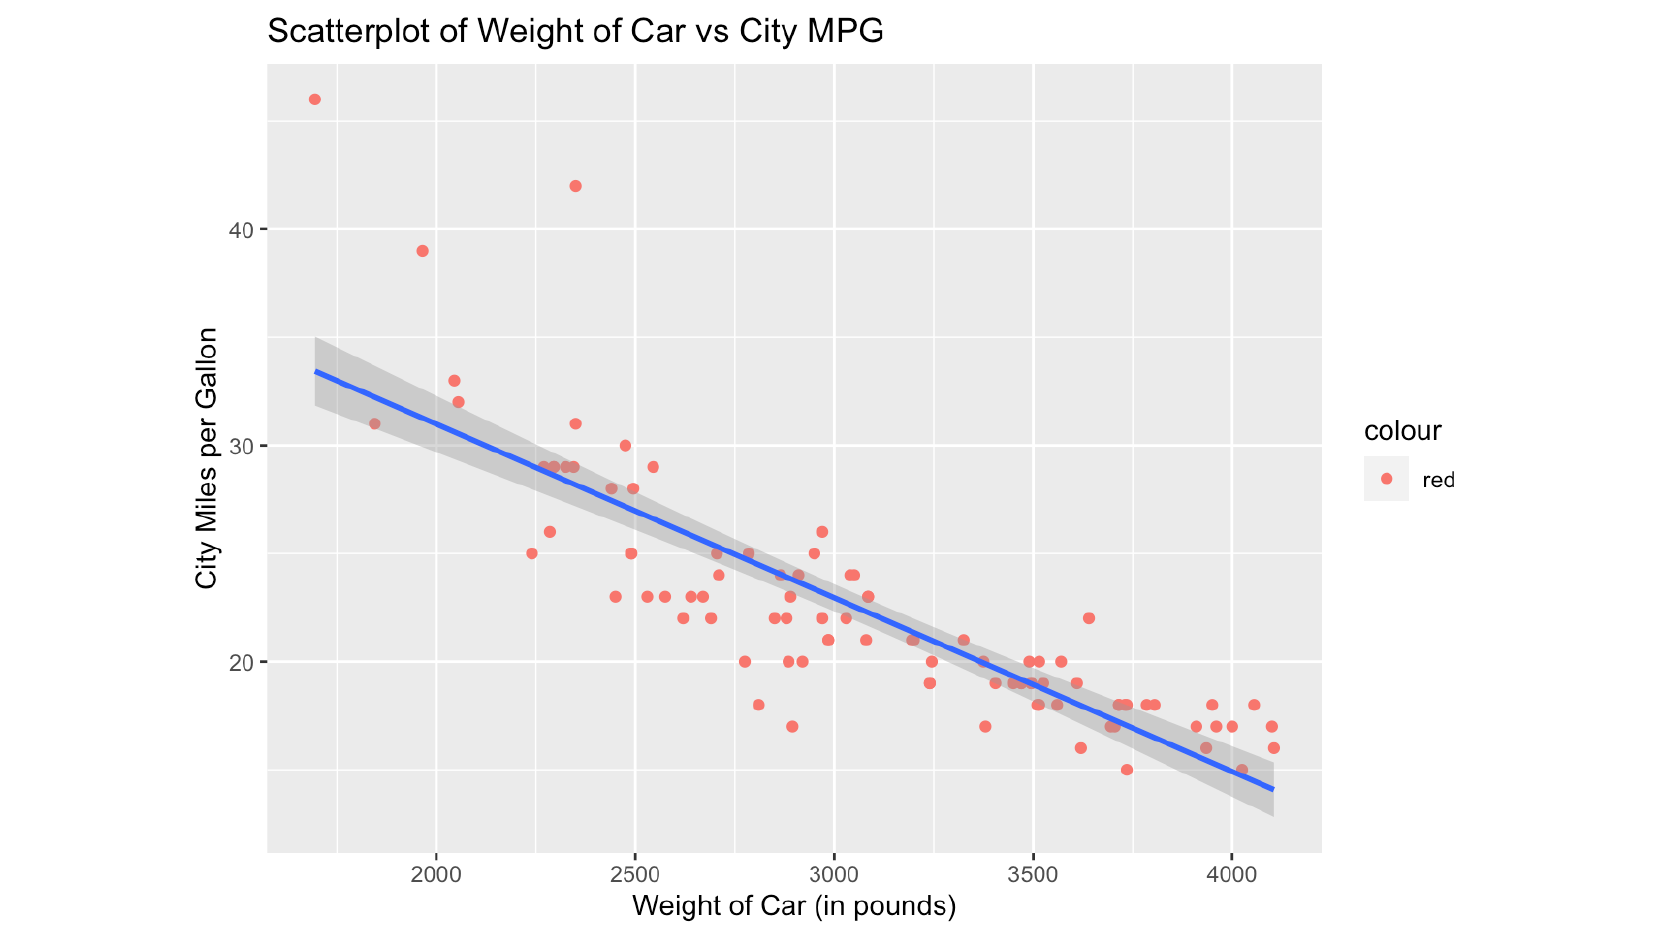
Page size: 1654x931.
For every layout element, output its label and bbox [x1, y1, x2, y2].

picture [181, 3, 1484, 931]
